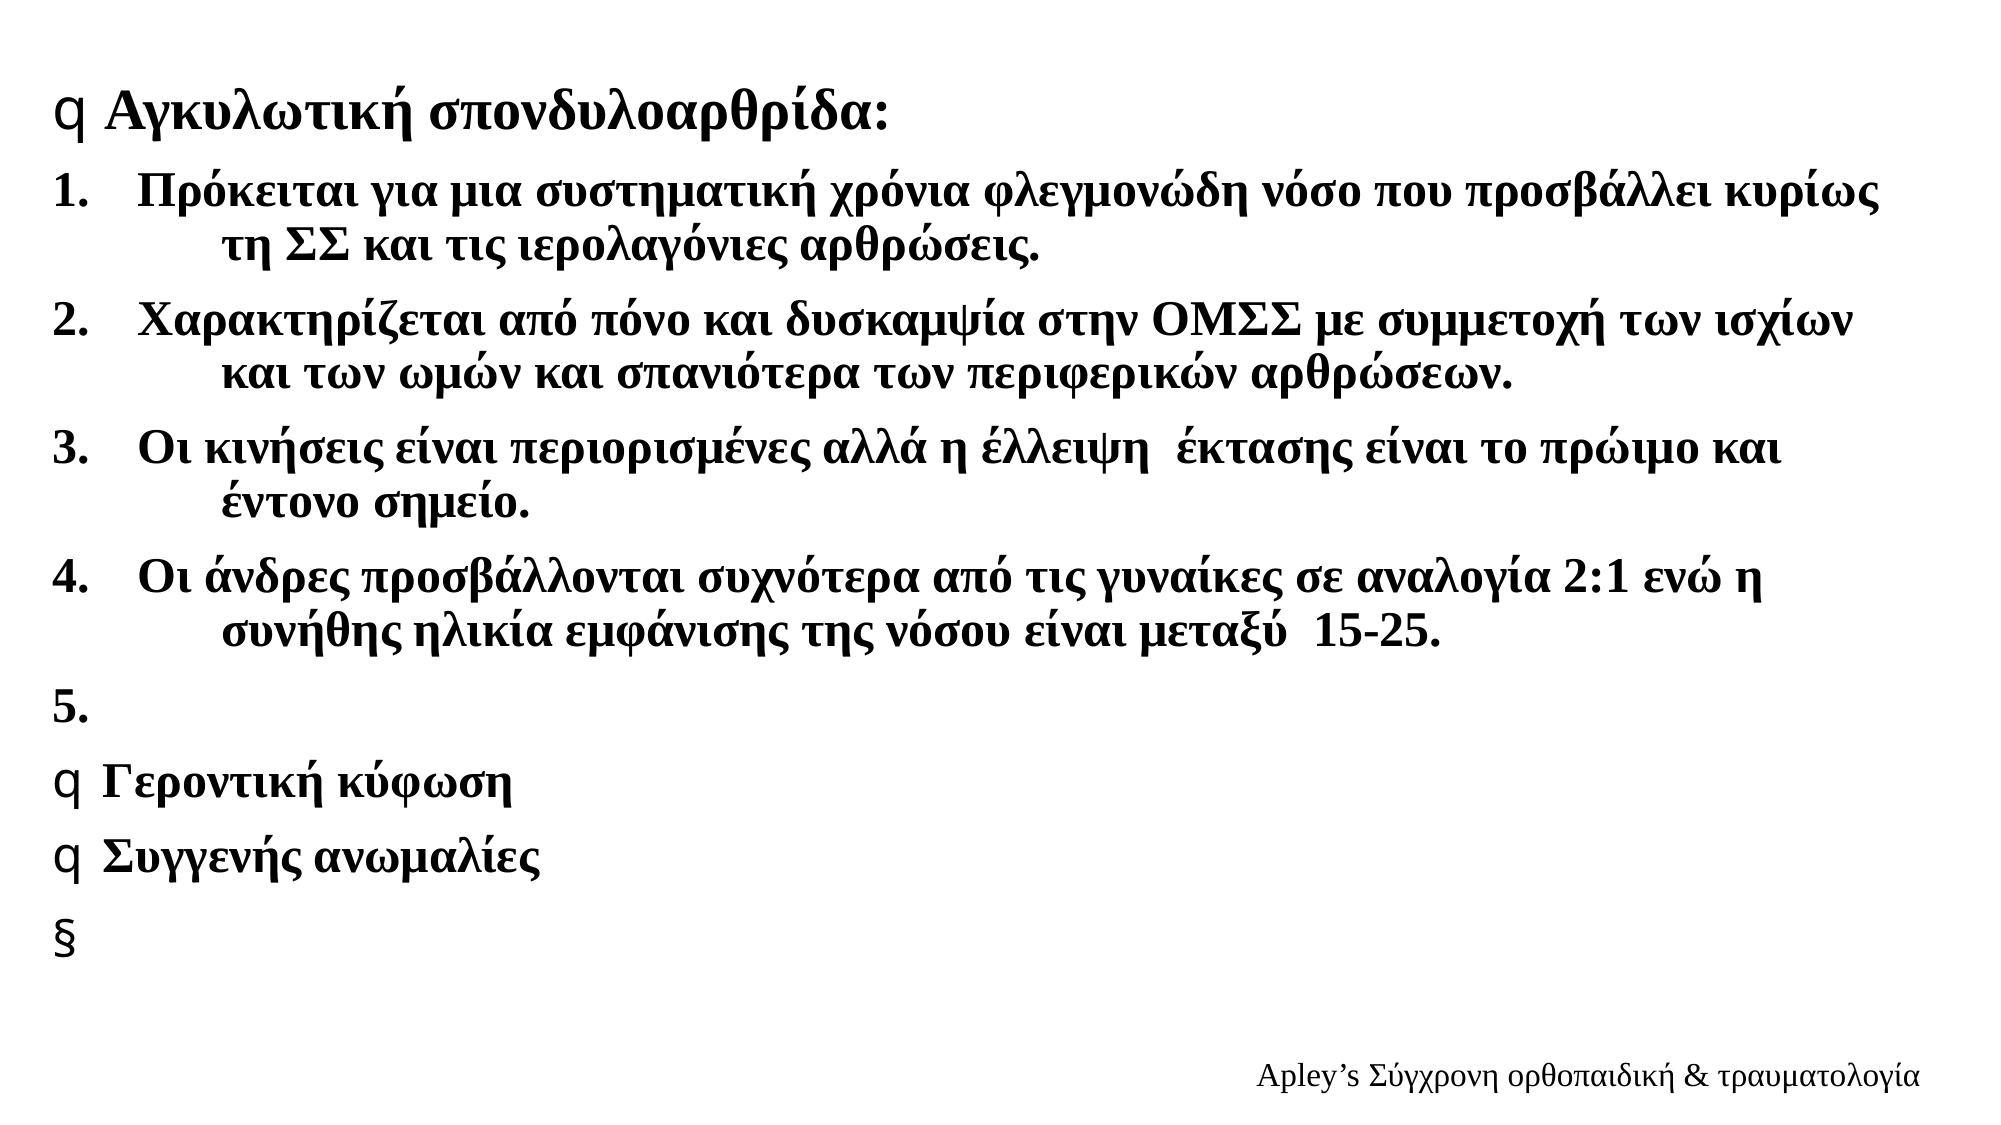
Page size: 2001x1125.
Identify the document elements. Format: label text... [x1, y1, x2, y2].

list Αγκυλωτική σπονδυλοαρθρίδα: Πρόκειται για μια συστηματική χρόνια φλεγμονώδη νόσο που προσβάλλει κυρίως τη ΣΣ και τις ιερολαγόνιες αρθρώσεις. Χαρακτηρίζεται από πόνο και δυσκαμψία στην ΟΜΣΣ με συμμετοχή των ισχίων και των ωμών και σπανιότερα των περιφερικών αρθρώσεων. Οι κινήσεις είναι περιορισμένες αλλά η έλλειψη έκτασης είναι το πρώιμο και έντονο σημείο. Οι άνδρες προσβάλλονται συχνότερα από τις γυναίκες σε αναλογία 2:1 ενώ η συνήθης ηλικία εμφάνισης της νόσου είναι μεταξύ 15-25. Γεροντική κύφωση Συγγενής ανωμαλίες Apley’s Σύγχρονη ορθοπαιδική & τραυματολογία [37, 71, 1937, 1107]
